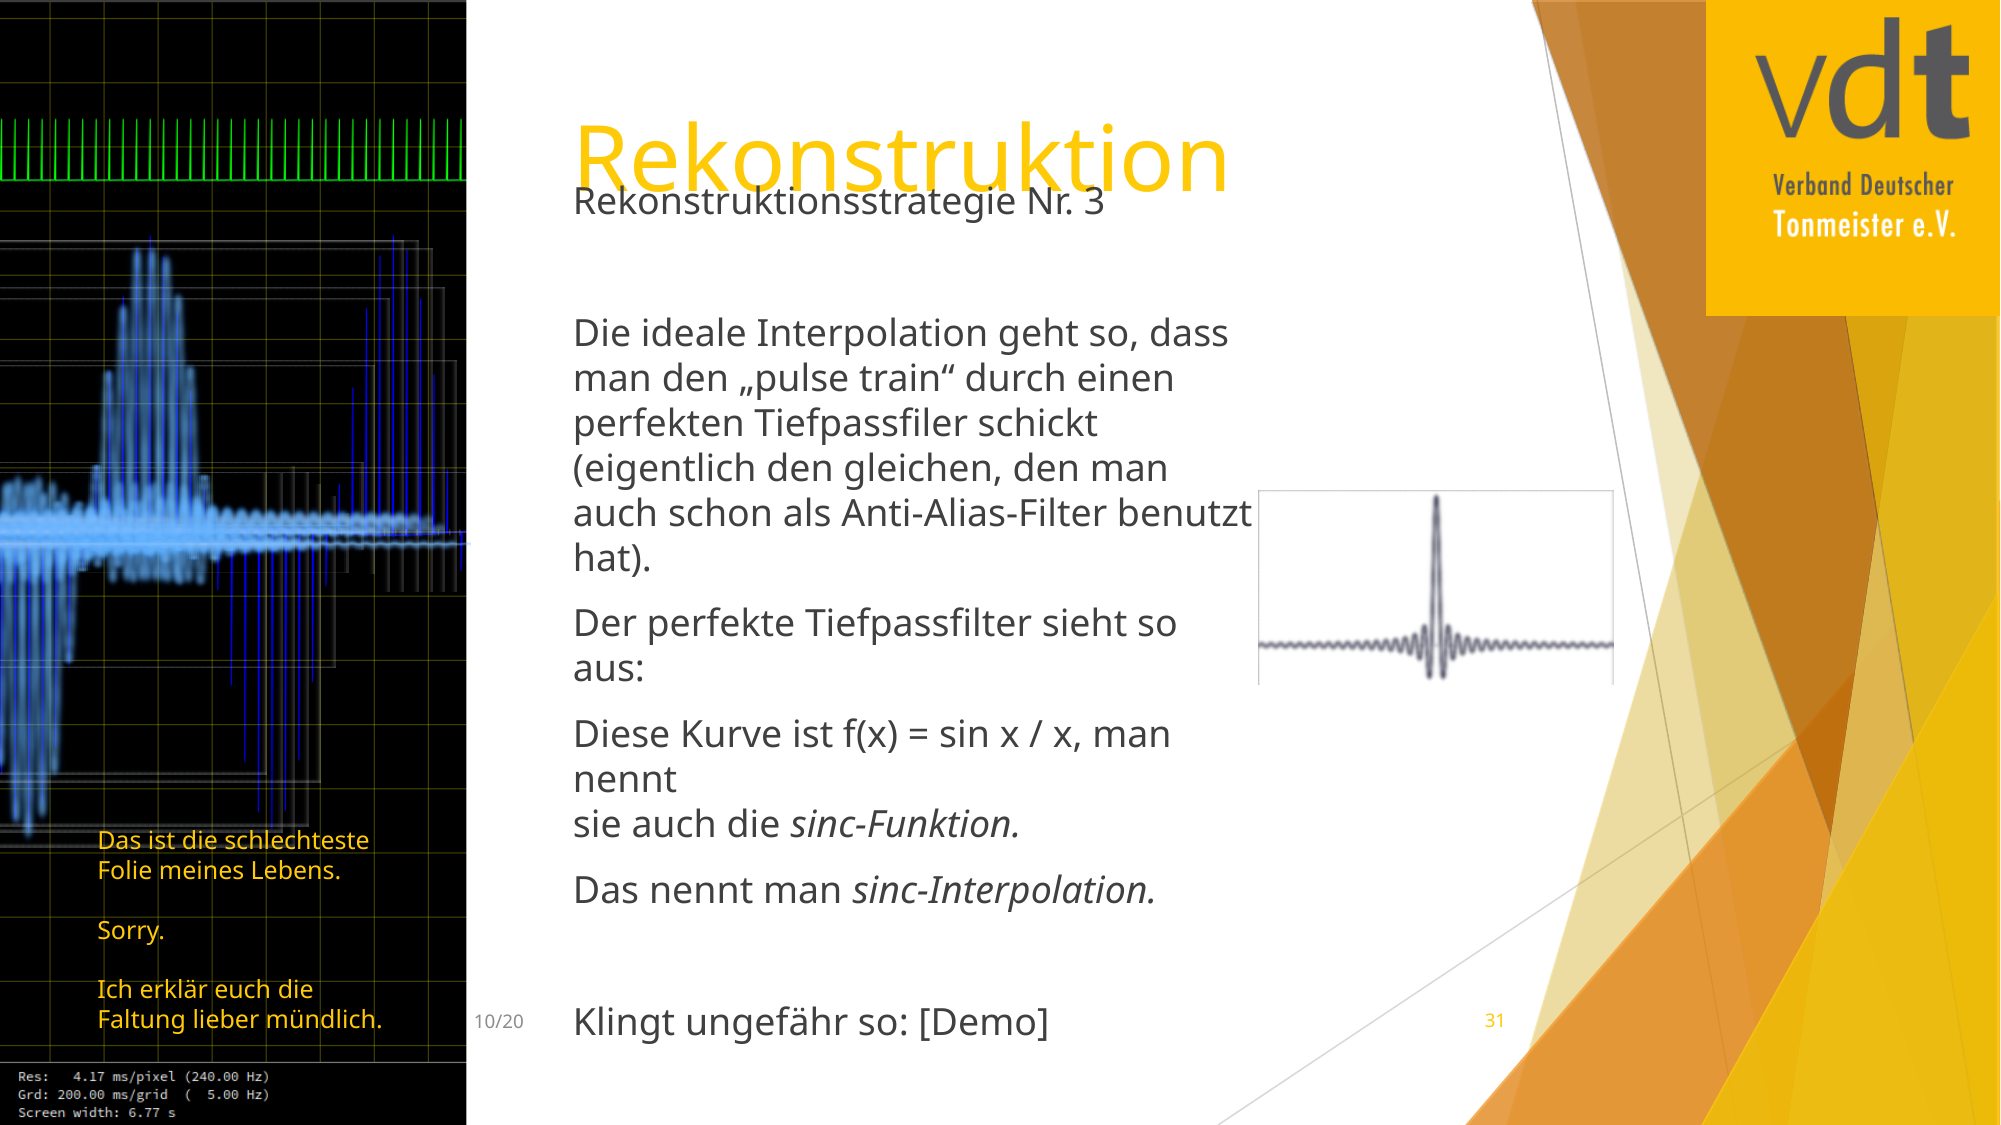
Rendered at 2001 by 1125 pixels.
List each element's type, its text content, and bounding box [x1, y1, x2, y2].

picture [0, 0, 471, 1125]
picture [1706, 0, 2000, 316]
picture [1258, 490, 1614, 685]
title Das ist die schlechteste Folie meines Lebens. Sorry. Ich erklär euch die Faltung lieber mündlich. [82, 805, 407, 1083]
list Rekonstruktionsstrategie Nr. 3 Die ideale Interpolation geht so, dass man den „pulse train“ durch einen perfekten Tiefpassfiler schickt (eigentlich den gleichen, den man auch schon als Anti-Alias-Filter benutzt hat). Der perfekte Tiefpassfilter sieht so aus: Diese Kurve ist f(x) = sin x / x, man nennt sie auch die sinc-Funktion. Das nennt man sinc-Interpolation. Klingt ungefähr so: [Demo] [557, 151, 1272, 1068]
title Rekonstruktion [557, 79, 1522, 230]
slide_number <number> [1409, 991, 1522, 1051]
text_box Jörn Nettingsmeier | Tonmeister, VDT | 10/20 [467, 991, 557, 1051]
